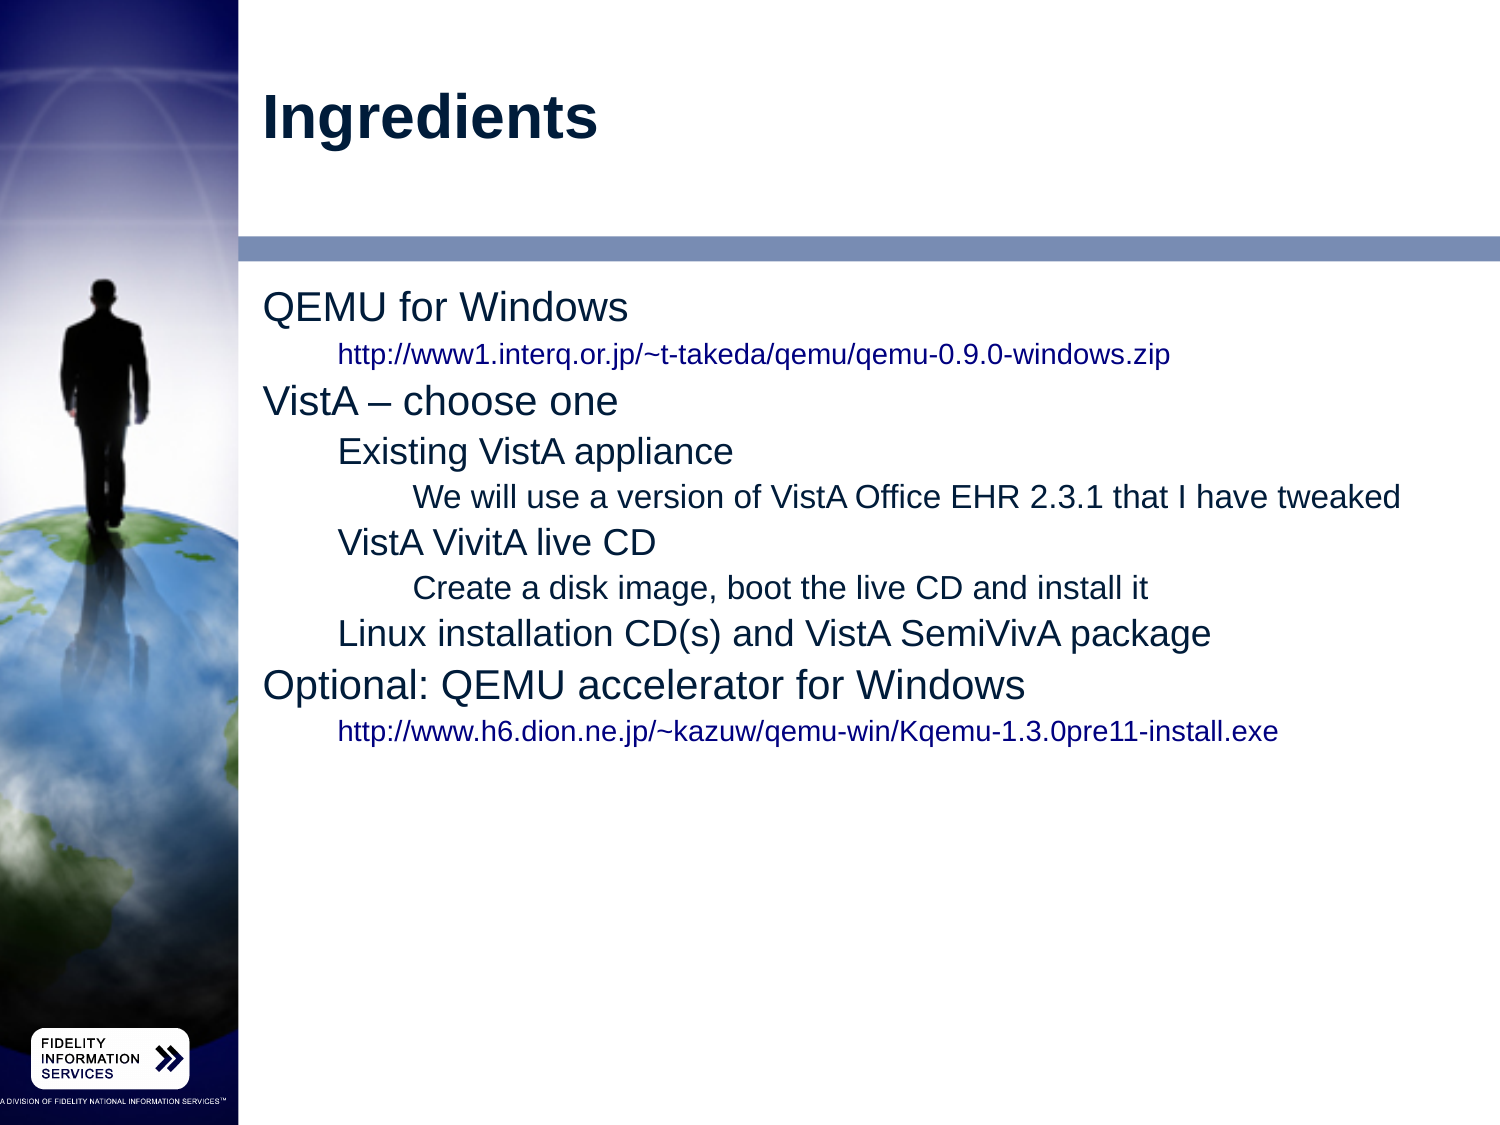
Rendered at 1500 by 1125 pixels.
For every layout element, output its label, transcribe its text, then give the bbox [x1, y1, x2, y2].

list QEMU for Windows http://www1.interq.or.jp/~t-takeda/qemu/qemu-0.9.0-windows.zip VistA – choose one Existing VistA appliance We will use a version of VistA Office EHR 2.3.1 that I have tweaked VistA VivitA live CD Create a disk image, boot the live CD and install it Linux installation CD(s) and VistA SemiVivA package Optional: QEMU accelerator for Windows http://www.h6.dion.ne.jp/~kazuw/qemu-win/Kqemu-1.3.0pre11-install.exe [262, 287, 1463, 1063]
title Ingredients [262, 24, 1463, 213]
picture [0, 0, 239, 1125]
